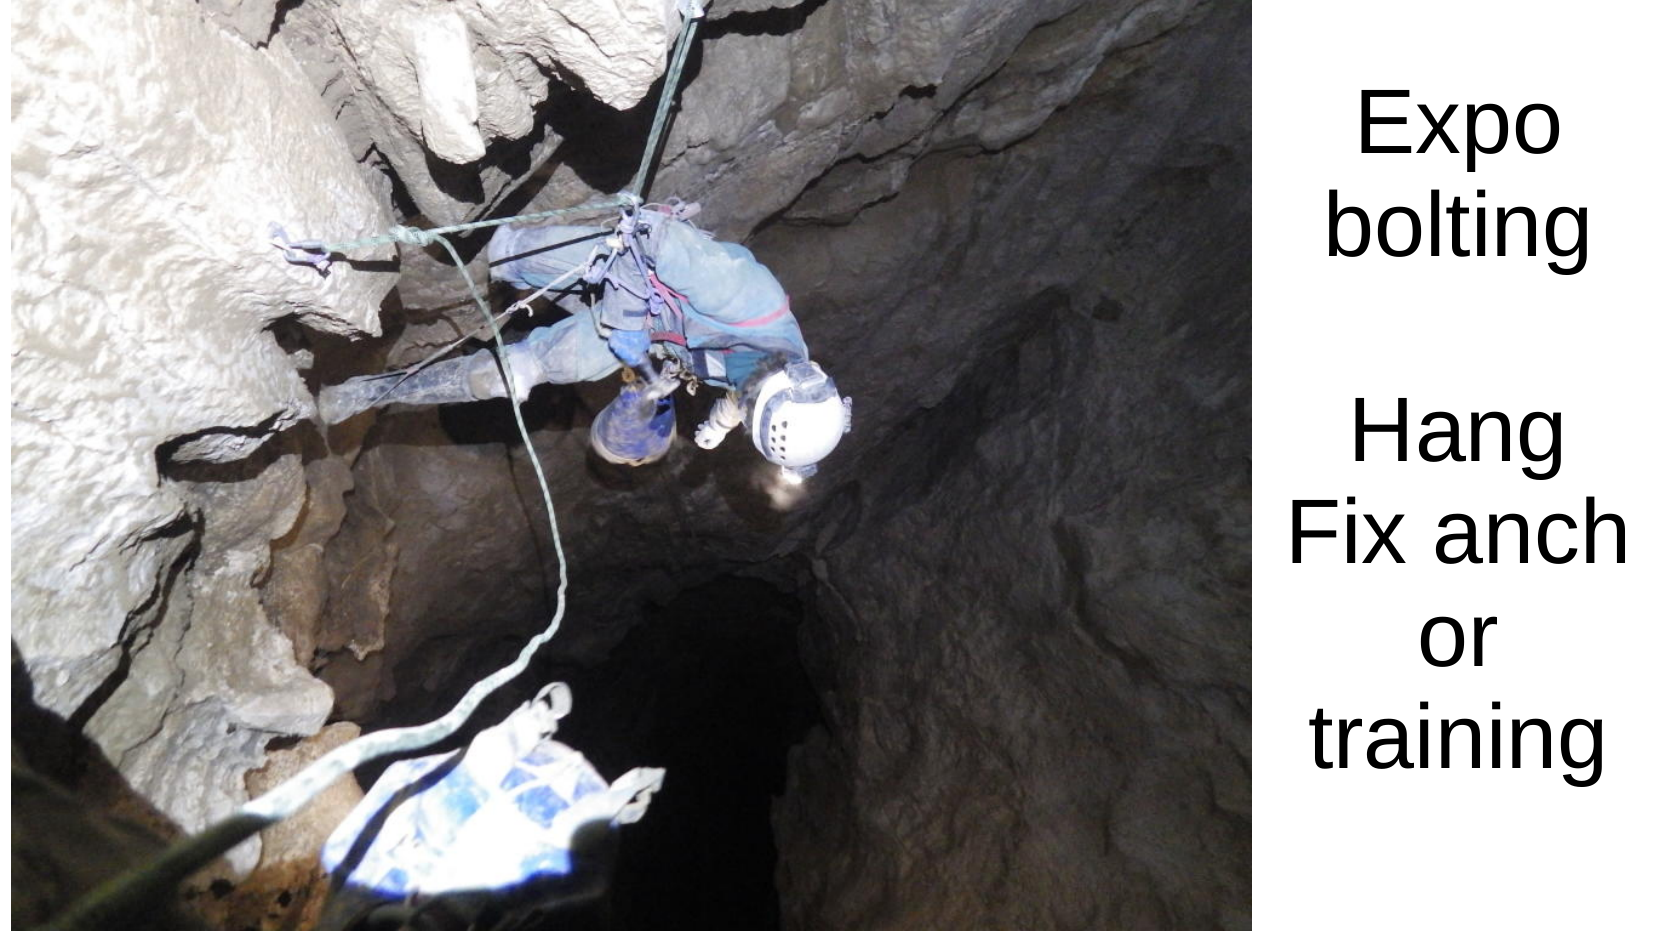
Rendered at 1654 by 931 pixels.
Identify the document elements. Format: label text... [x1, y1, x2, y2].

picture [11, 0, 1252, 931]
title Expo bolting Hang Fix anch or training [1275, 70, 1642, 789]
